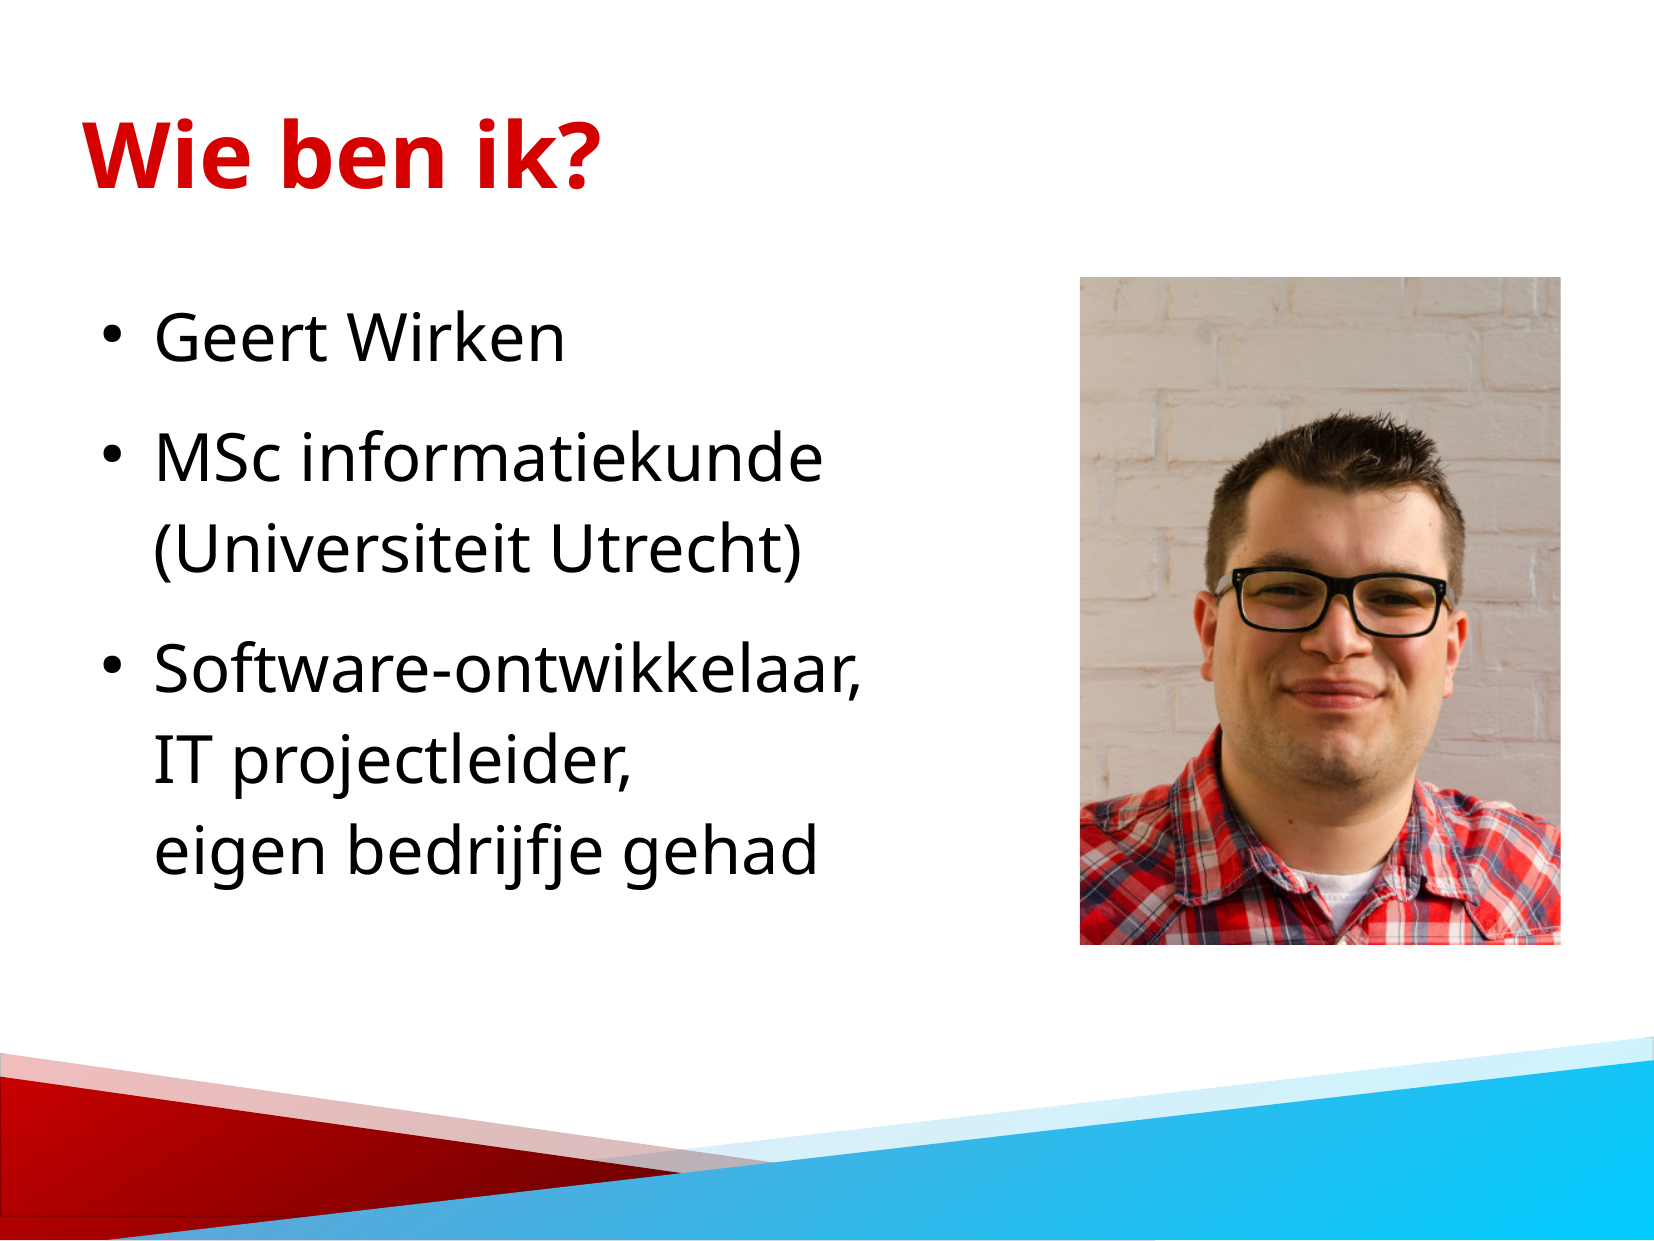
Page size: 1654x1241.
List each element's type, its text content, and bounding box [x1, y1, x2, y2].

list Geert Wirken MSc informatiekunde (Universiteit Utrecht) Software-ontwikkelaar, IT projectleider, eigen bedrijfje gehad [82, 290, 1006, 1054]
title Wie ben ik? [82, 49, 1571, 257]
picture [1079, 277, 1561, 946]
